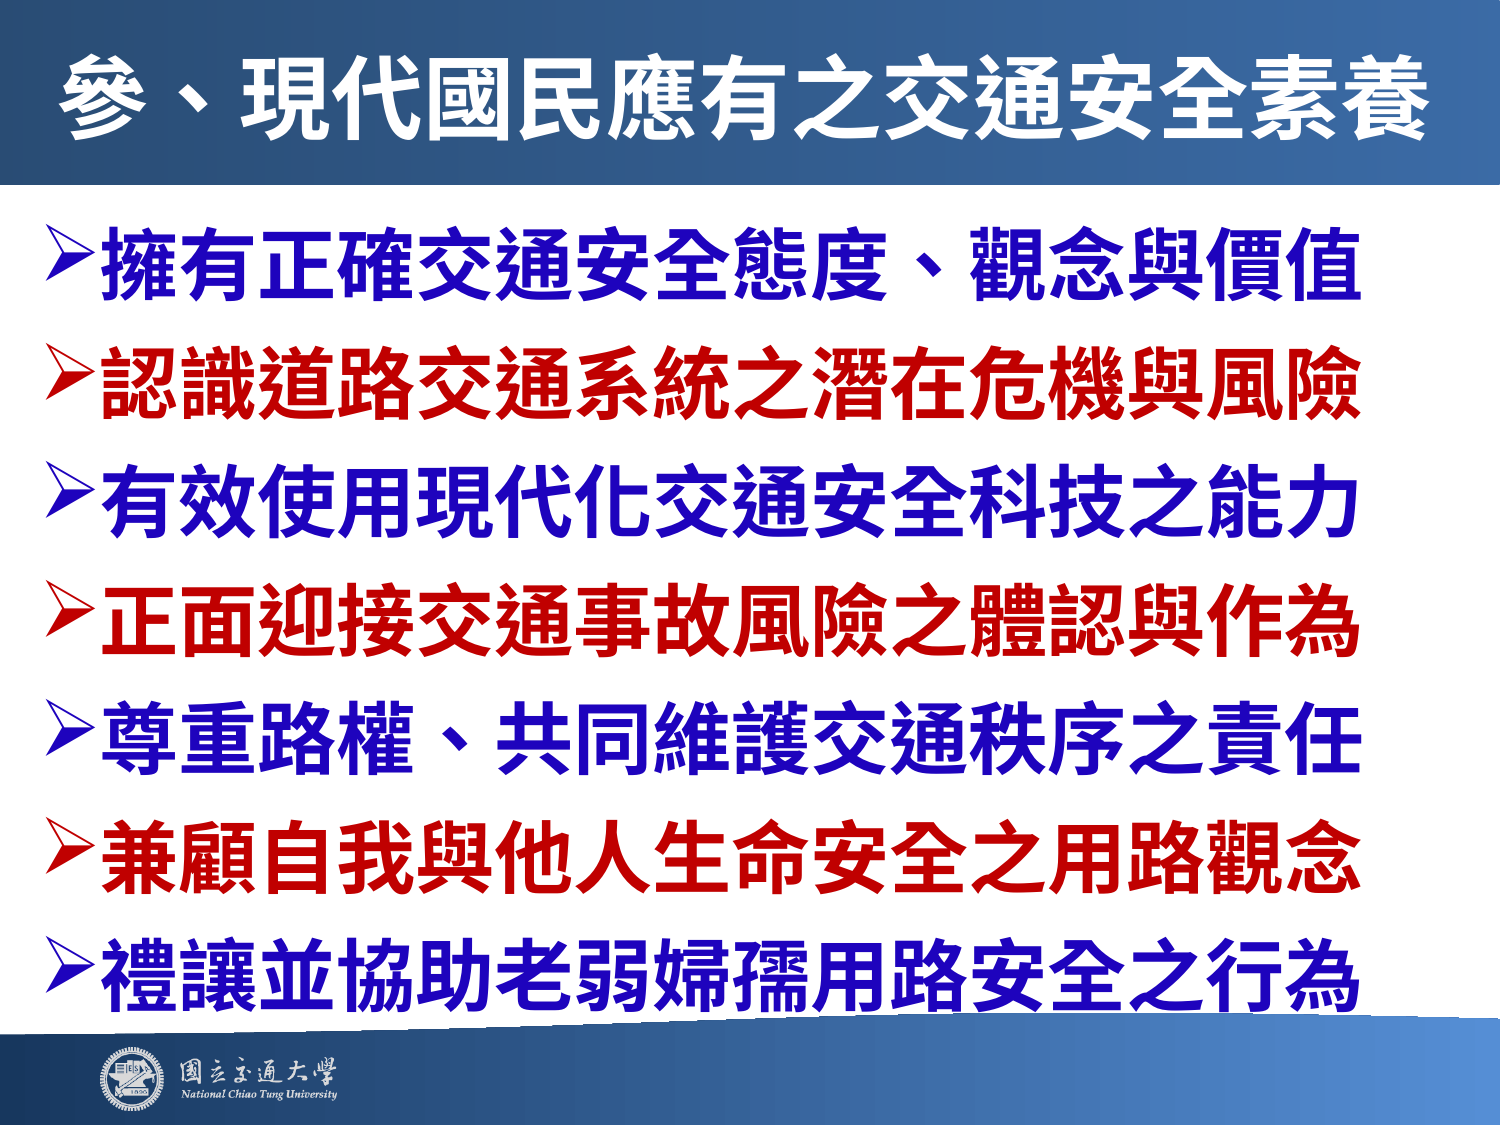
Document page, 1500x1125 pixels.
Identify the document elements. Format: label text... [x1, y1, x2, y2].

title 參、現代國民應有之交通安全素養 [41, 19, 1483, 173]
list 擁有正確交通安全態度、觀念與價值 認識道路交通系統之潛在危機與風險 有效使用現代化交通安全科技之能力 正面迎接交通事故風險之體認與作為 尊重路權、共同維護交通秩序之責任 兼顧自我與他人生命安全之用路觀念 禮讓並協助老弱婦孺用路安全之行為 [0, 208, 1483, 1035]
